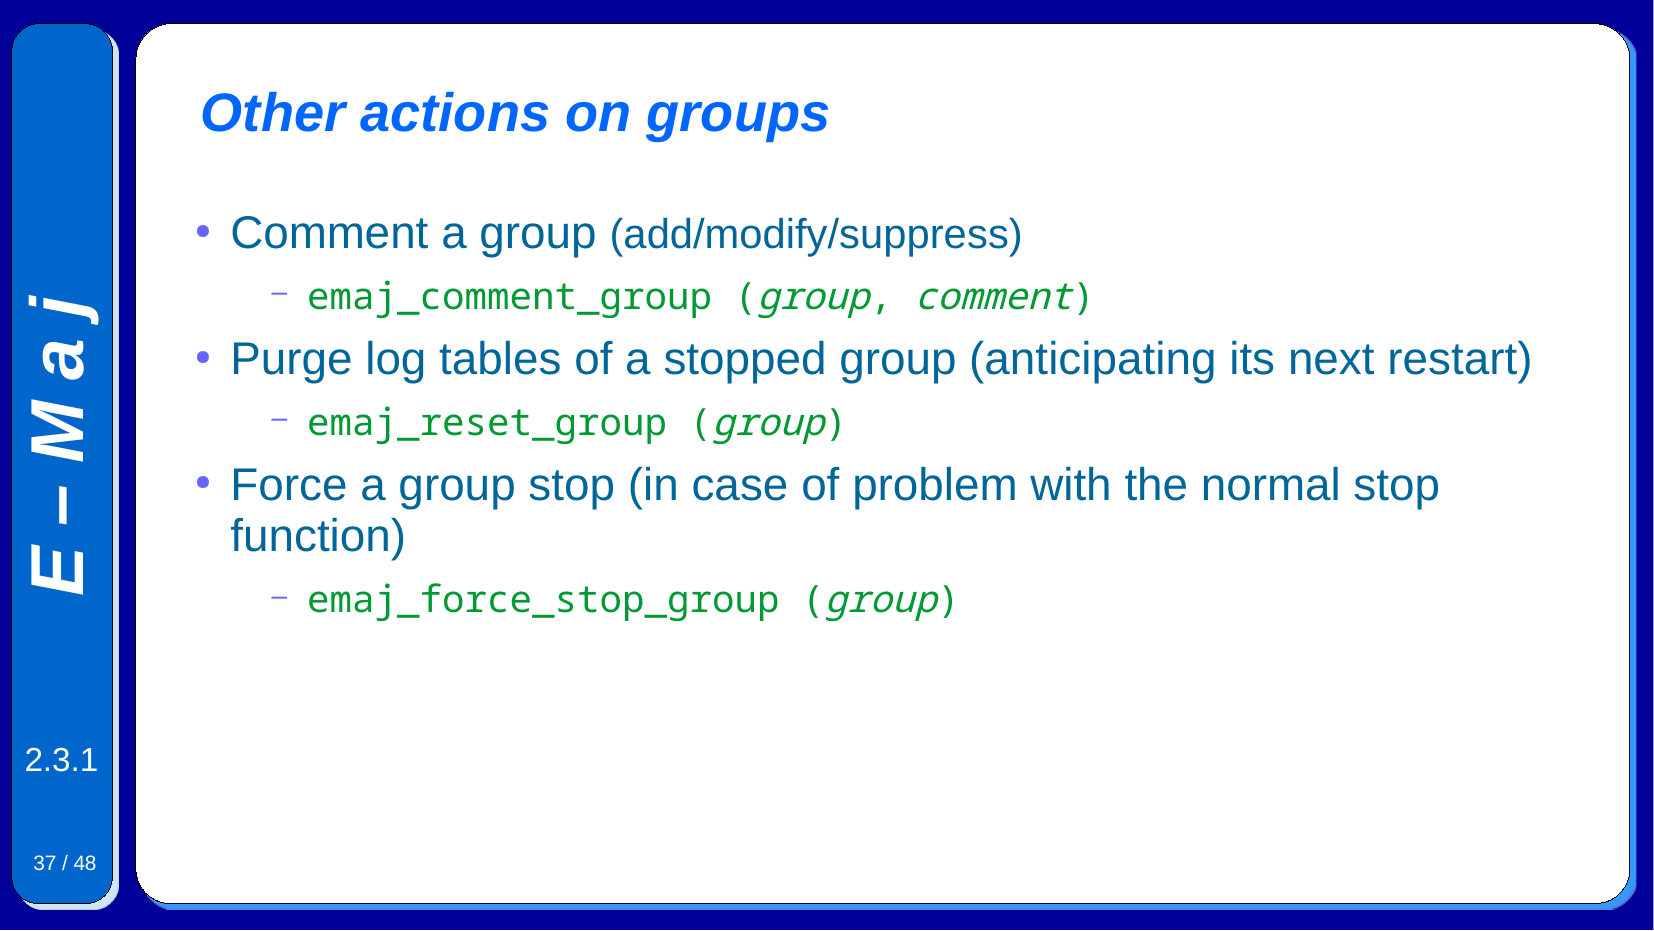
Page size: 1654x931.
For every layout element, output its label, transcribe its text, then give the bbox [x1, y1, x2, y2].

list Comment a group (add/modify/suppress) emaj_comment_group (group, comment) Purge log tables of a stopped group (anticipating its next restart) emaj_reset_group (group) Force a group stop (in case of problem with the normal stop function) emaj_force_stop_group (group) [177, 206, 1587, 827]
title Other actions on groups [200, 34, 1575, 191]
